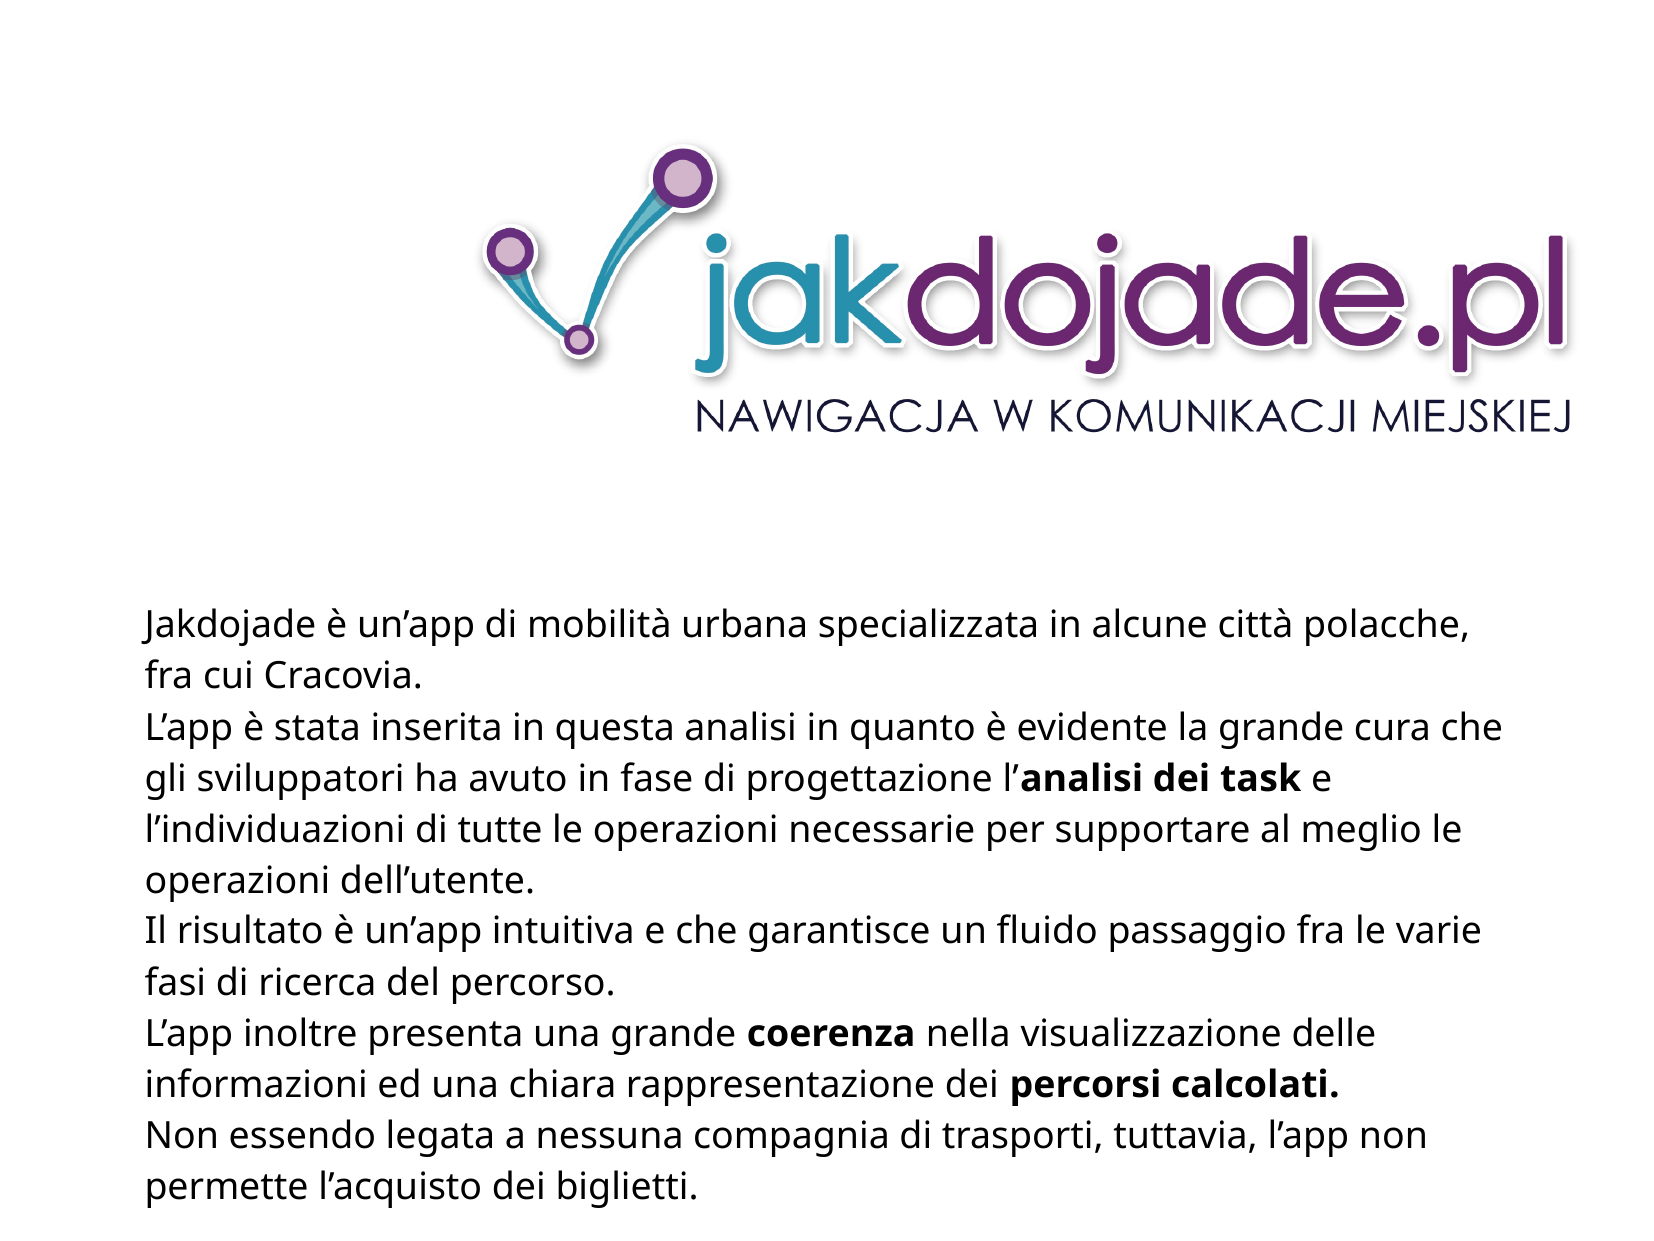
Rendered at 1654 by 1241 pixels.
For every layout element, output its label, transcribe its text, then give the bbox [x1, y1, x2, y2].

text_box Jakdojade è un’app di mobilità urbana specializzata in alcune città polacche, fra cui Cracovia. L’app è stata inserita in questa analisi in quanto è evidente la grande cura che gli sviluppatori ha avuto in fase di progettazione l’analisi dei task e l’individuazioni di tutte le operazioni necessarie per supportare al meglio le operazioni dell’utente. Il risultato è un’app intuitiva e che garantisce un fluido passaggio fra le varie fasi di ricerca del percorso. L’app inoltre presenta una grande coerenza nella visualizzazione delle informazioni ed una chiara rappresentazione dei percorsi calcolati. Non essendo legata a nessuna compagnia di trasporti, tuttavia, l’app non permette l’acquisto dei biglietti. [129, 590, 1524, 1203]
picture [398, 0, 1654, 650]
